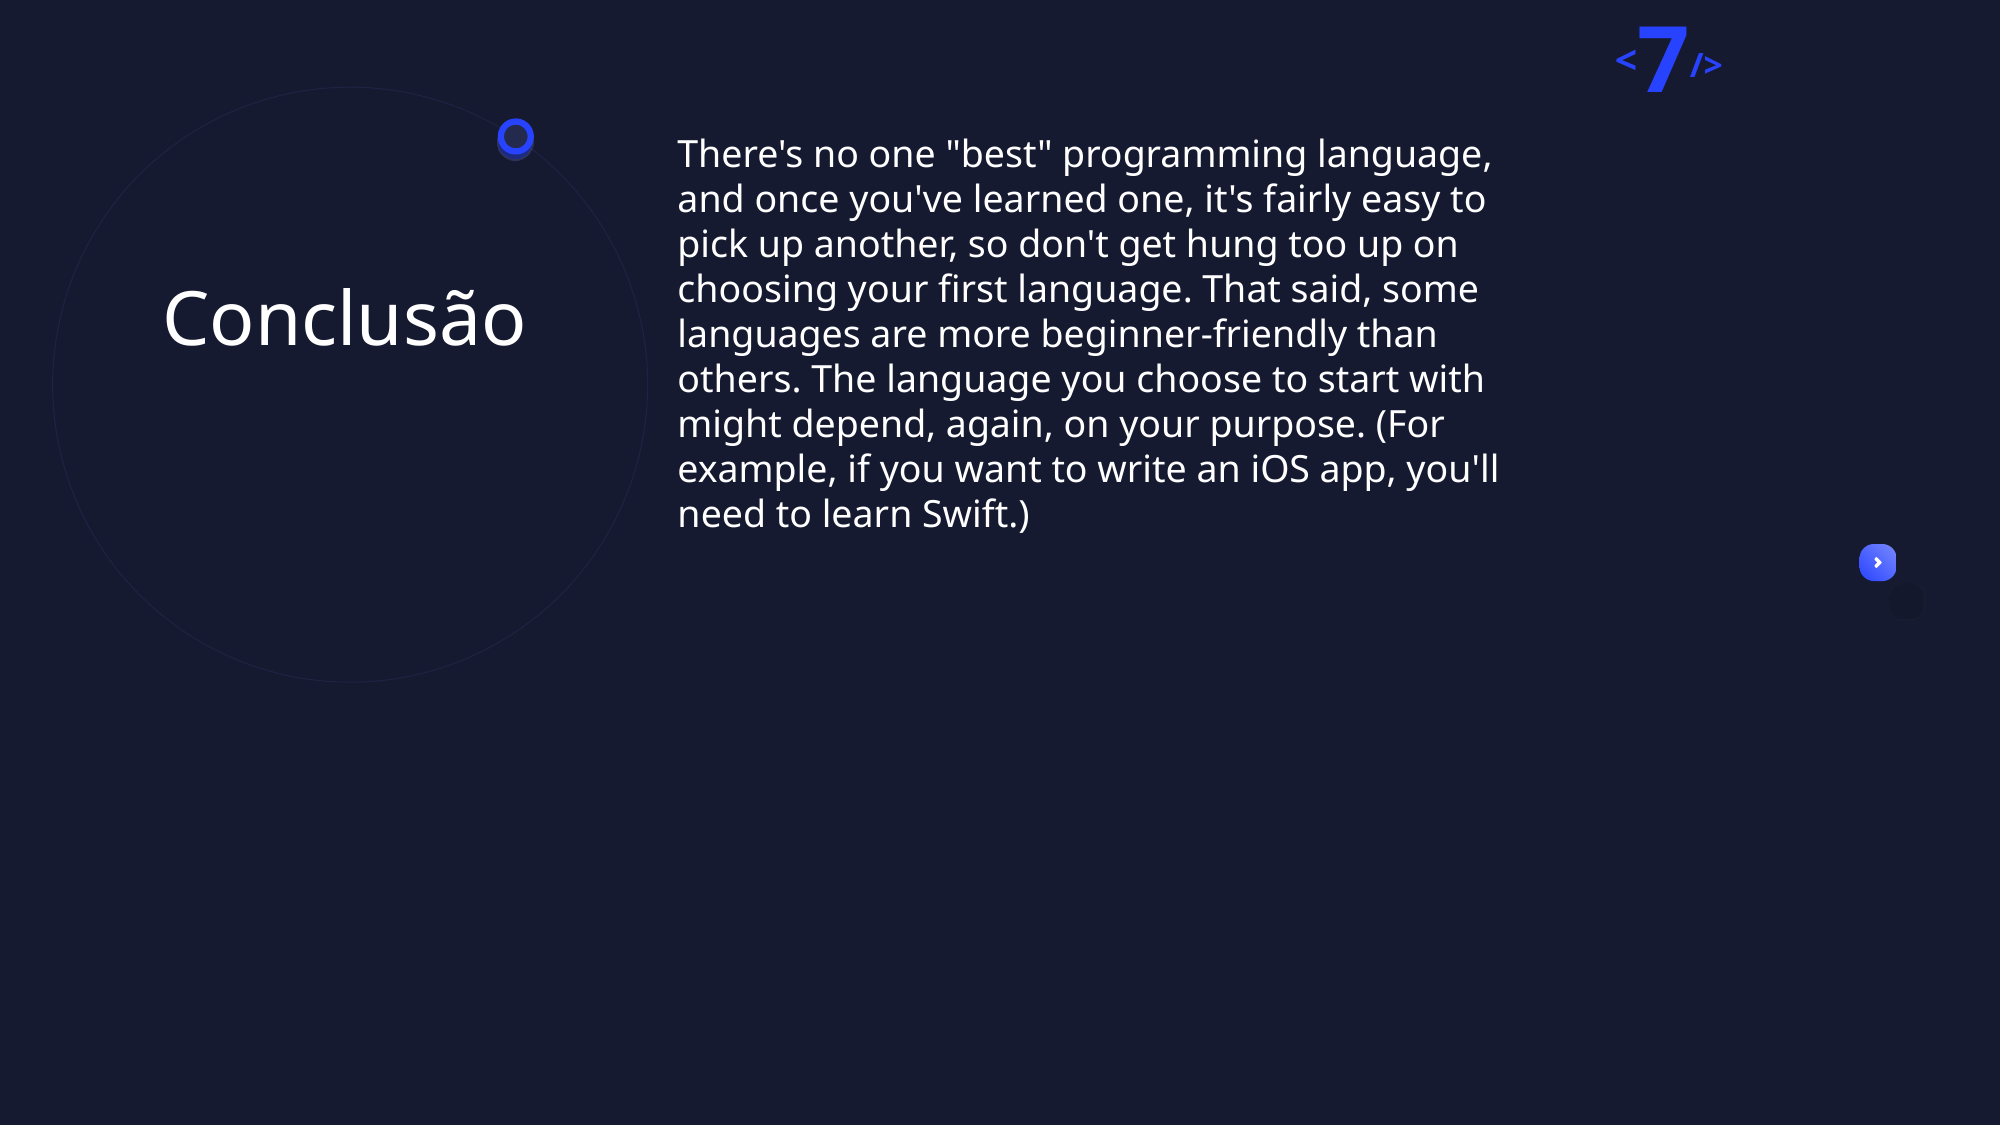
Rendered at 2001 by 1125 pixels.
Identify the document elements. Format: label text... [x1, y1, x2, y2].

text_box [1859, 544, 1897, 582]
text_box Conclusão [147, 263, 663, 368]
text_box [52, 87, 648, 683]
text_box There's no one "best" programming language, and once you've learned one, it's fairly easy to pick up another, so don't get hung too up on choosing your first language. That said, some languages are more beginner-friendly than others. The language you choose to start with might depend, again, on your purpose. (For example, if you want to write an iOS app, you'll need to learn Swift.) [663, 122, 1571, 542]
